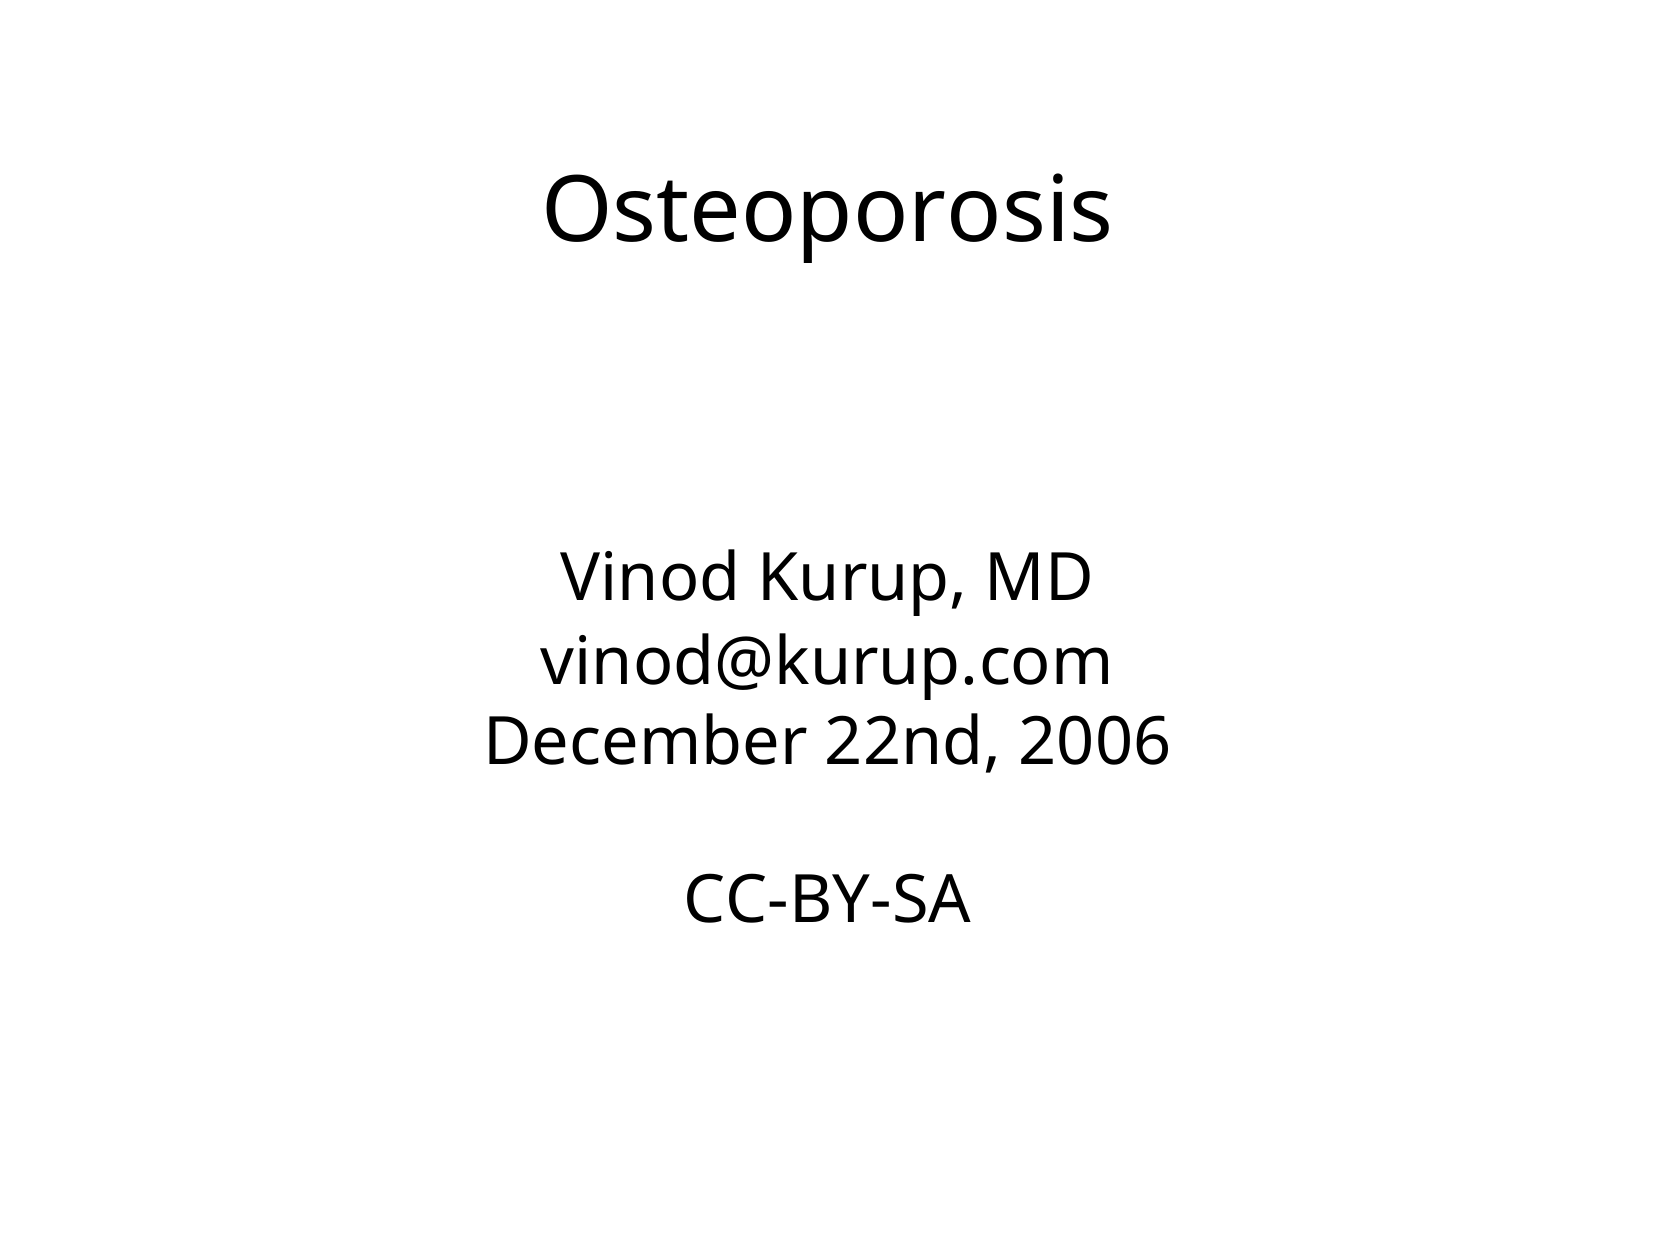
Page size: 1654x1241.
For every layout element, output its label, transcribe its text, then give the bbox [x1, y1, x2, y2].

title Osteoporosis [121, 155, 1534, 258]
subtitle Vinod Kurup, MD vinod@kurup.com December 22nd, 2006 CC-BY-SA [121, 556, 1534, 915]
